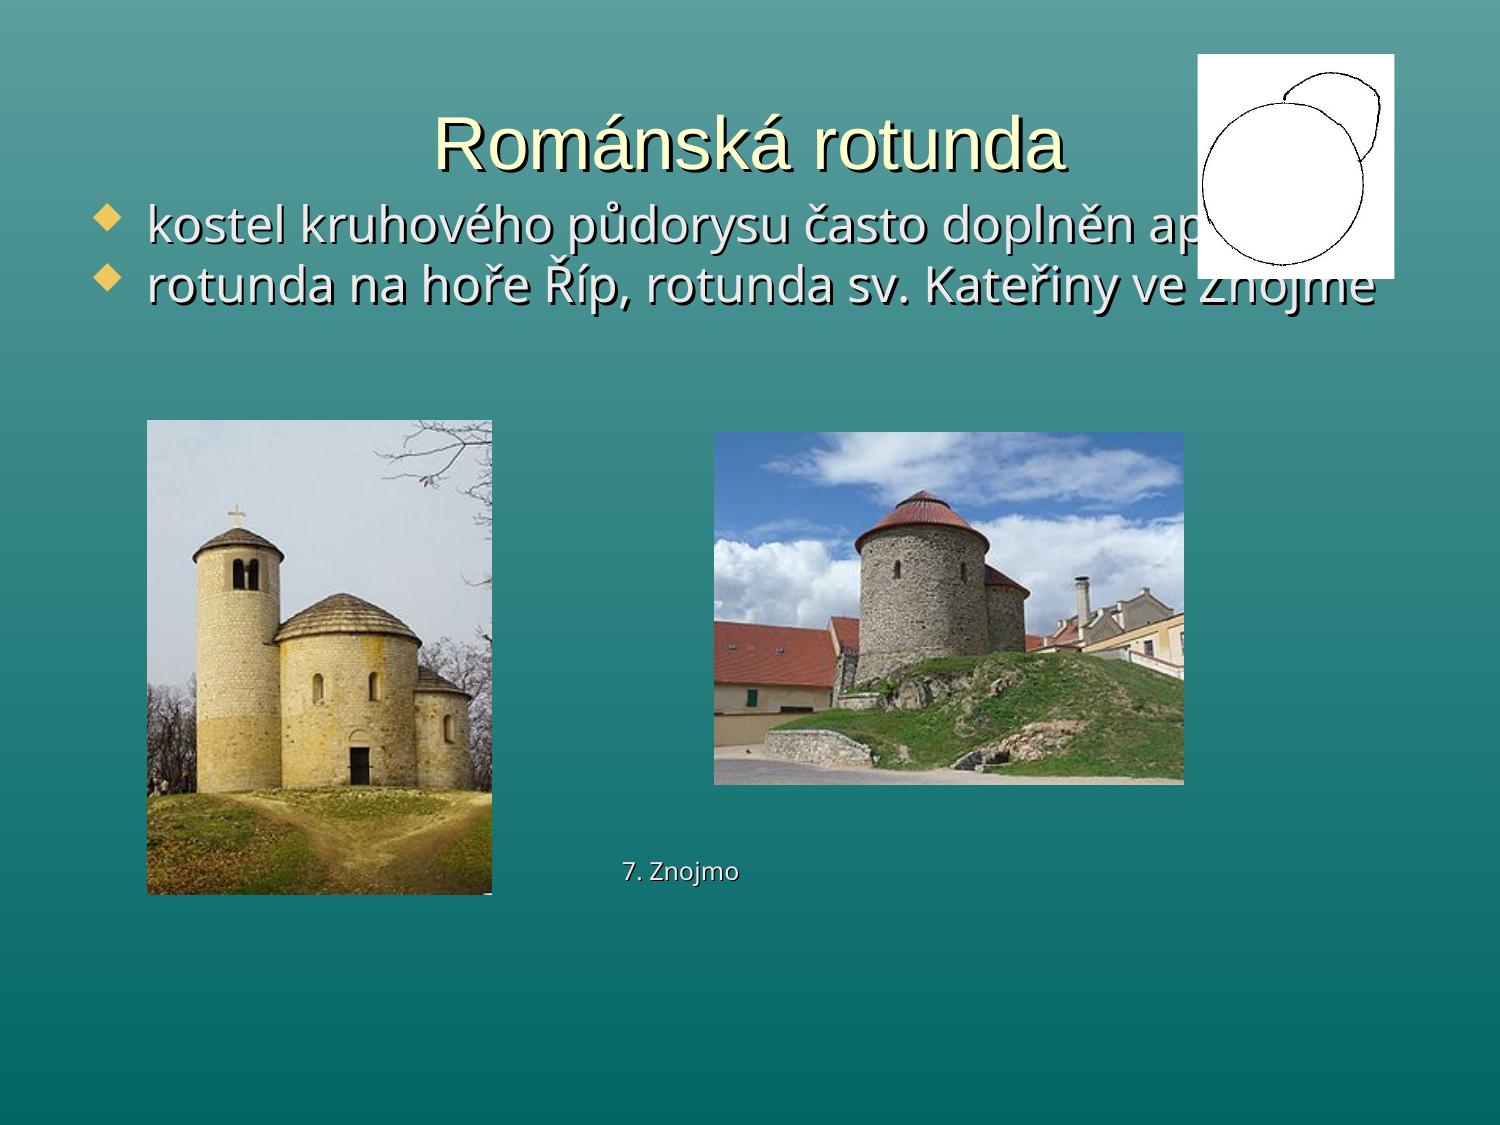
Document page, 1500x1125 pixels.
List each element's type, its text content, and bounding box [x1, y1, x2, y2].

picture [714, 432, 1184, 785]
list kostel kruhového půdorysu často doplněn apsidou rotunda na hoře Říp, rotunda sv. Kateřiny ve Znojmě 6. Říp 7. Znojmo [75, 196, 1426, 1006]
picture [1197, 54, 1395, 279]
title Románská rotunda [75, 45, 1426, 196]
picture [147, 420, 492, 895]
